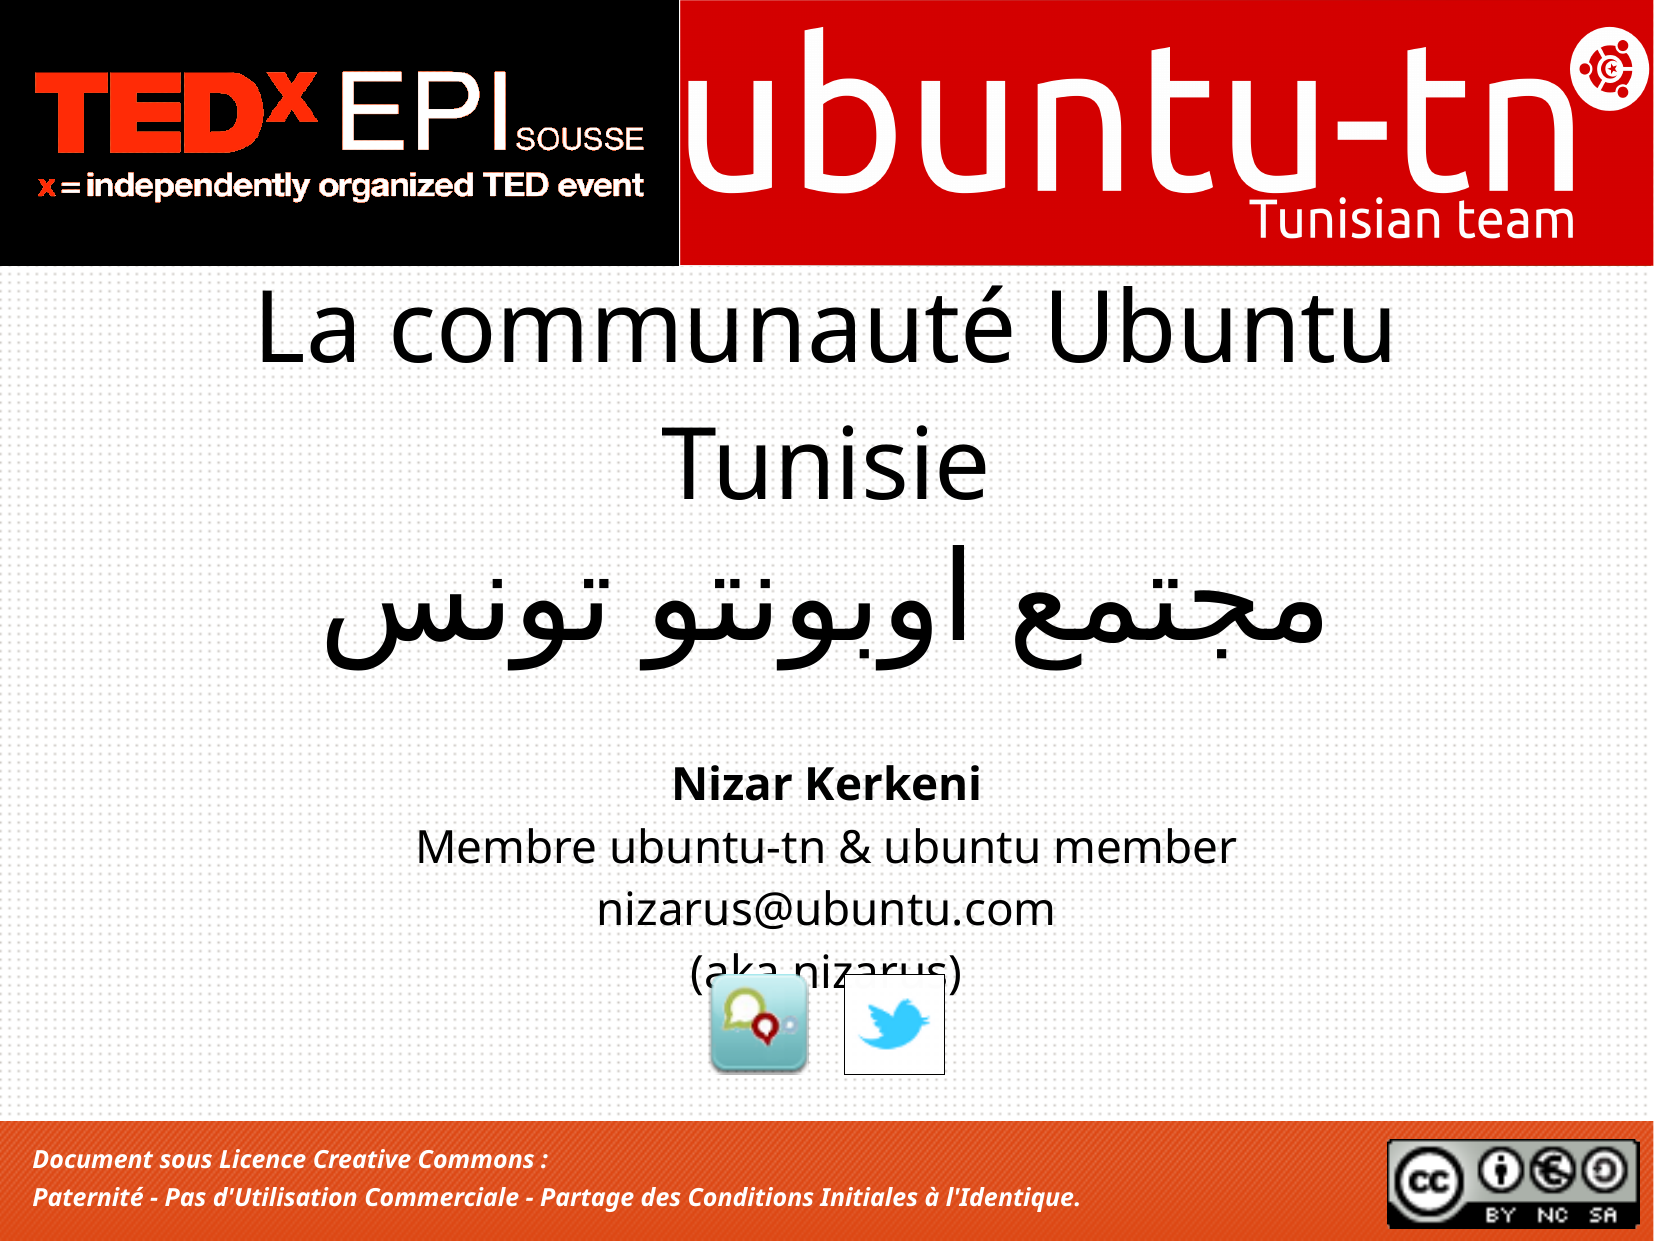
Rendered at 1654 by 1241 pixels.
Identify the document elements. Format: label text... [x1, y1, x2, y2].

picture [0, 0, 1654, 744]
text_box Nizar Kerkeni Membre ubuntu-tn & ubuntu member nizarus@ubuntu.com (aka nizarus) [0, 744, 1654, 965]
picture [0, 965, 1654, 1241]
subtitle La communauté Ubuntu Tunisie مجتمع اوبونتو تونس [82, 291, 1571, 656]
text_box Document sous Licence Creative Commons : Paternité - Pas d'Utilisation Commerciale - Partage des Conditions Initiales à l'Identique. [17, 1139, 1387, 1229]
